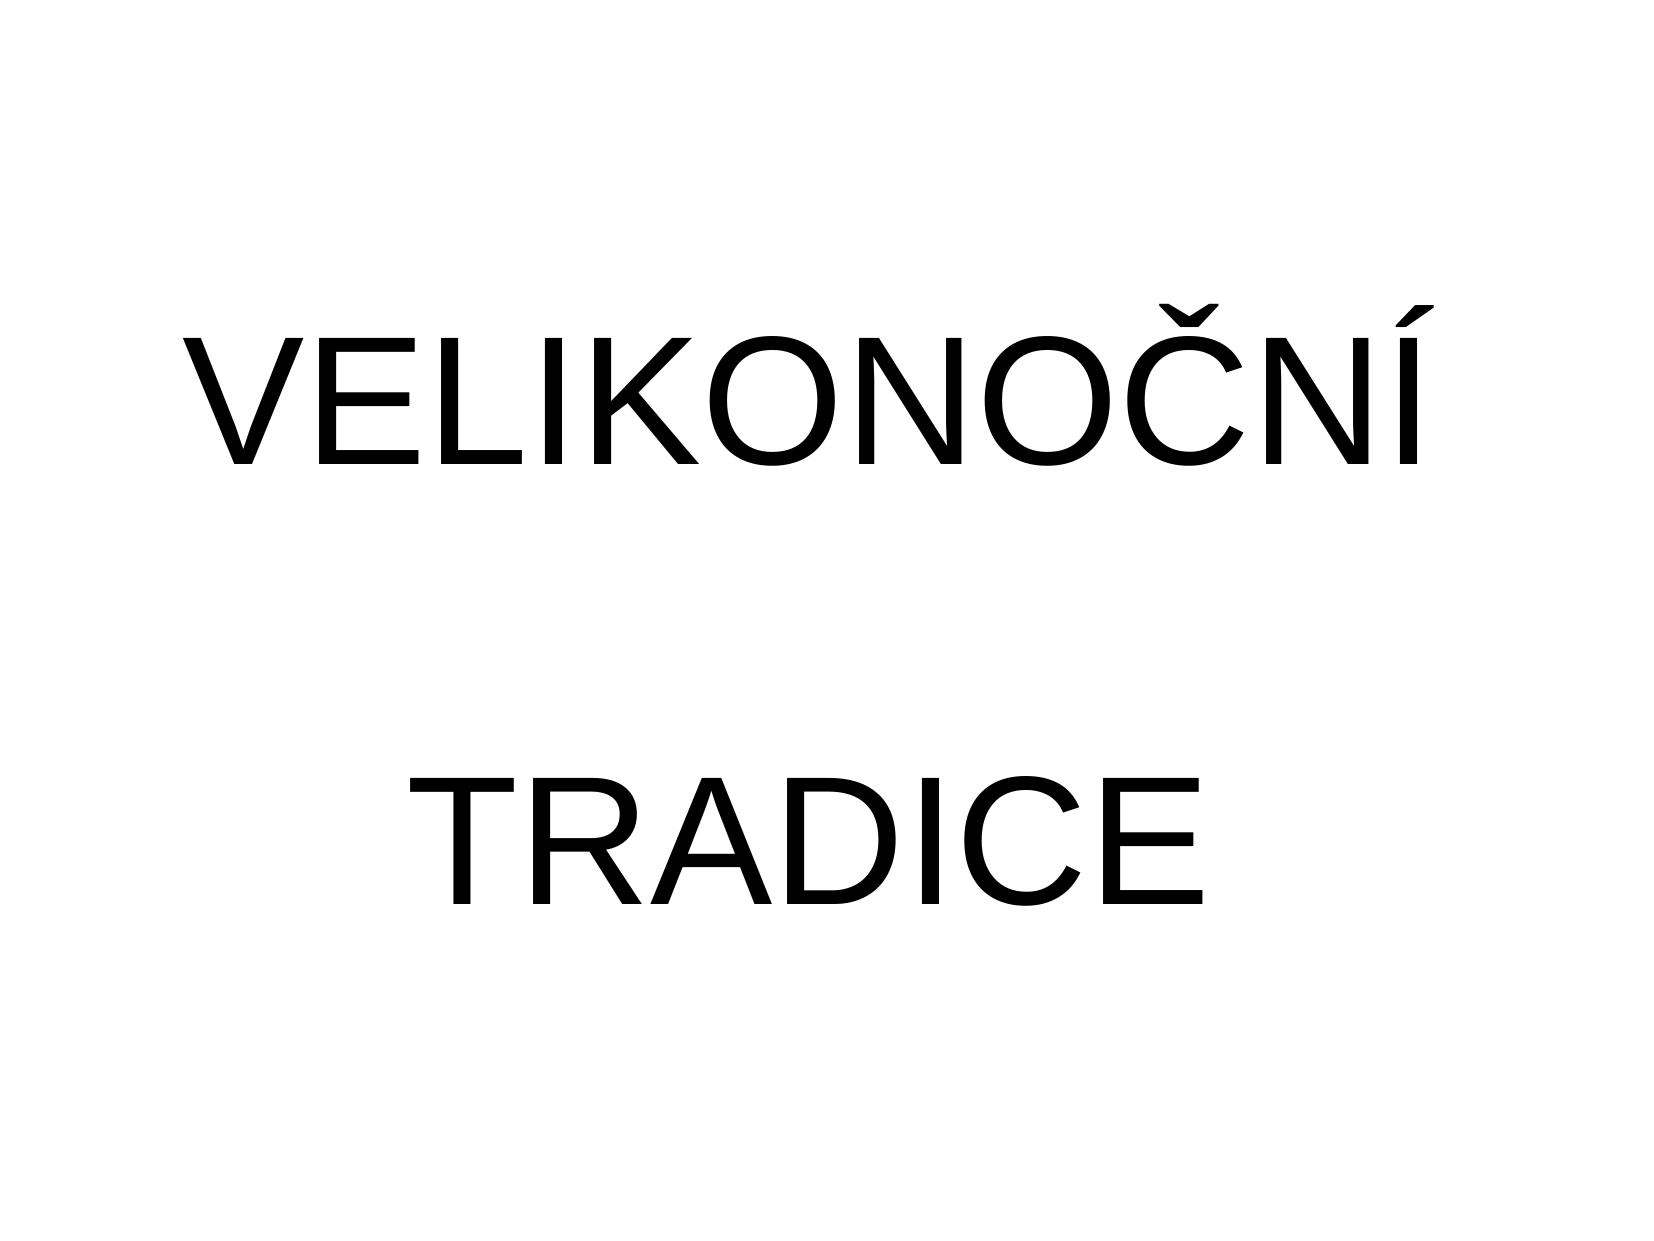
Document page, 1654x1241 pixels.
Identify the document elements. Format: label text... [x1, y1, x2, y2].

title VELIKONOČNÍ TRADICE [47, 281, 1571, 998]
